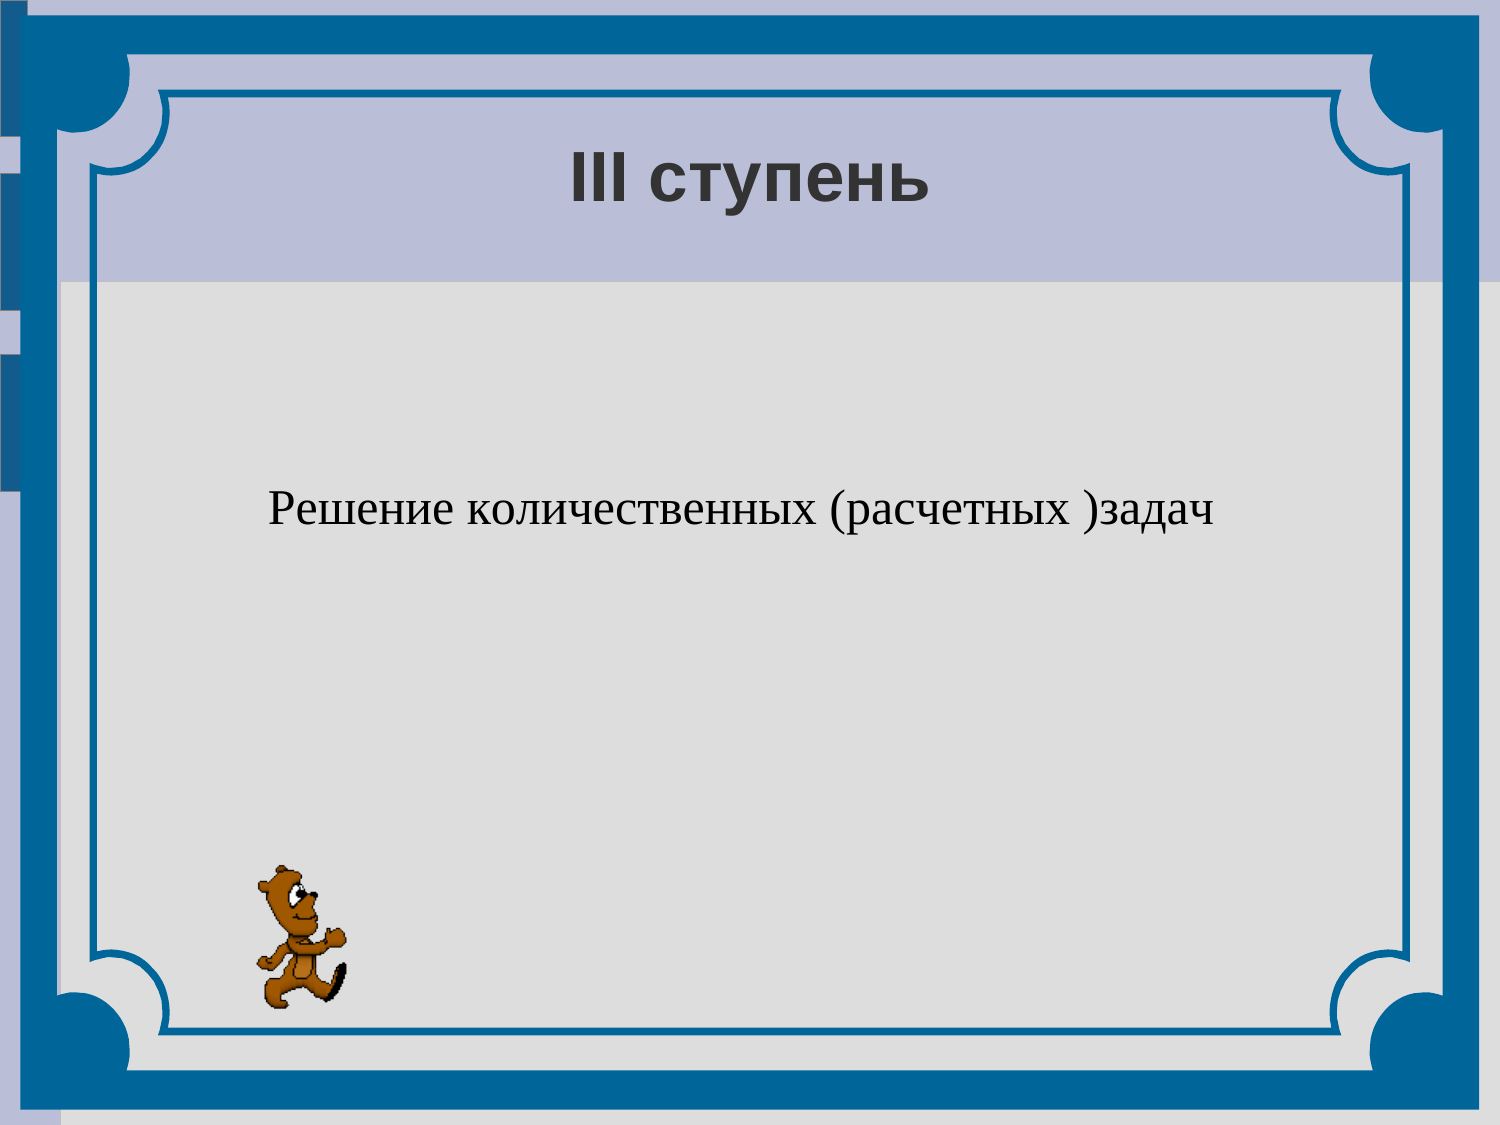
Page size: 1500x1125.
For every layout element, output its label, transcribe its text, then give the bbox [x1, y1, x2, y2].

subtitle Решение количественных (расчетных )задач [100, 401, 1382, 615]
text_box [20, 15, 1480, 1110]
picture [247, 862, 355, 1014]
title III ступень [110, 82, 1392, 271]
